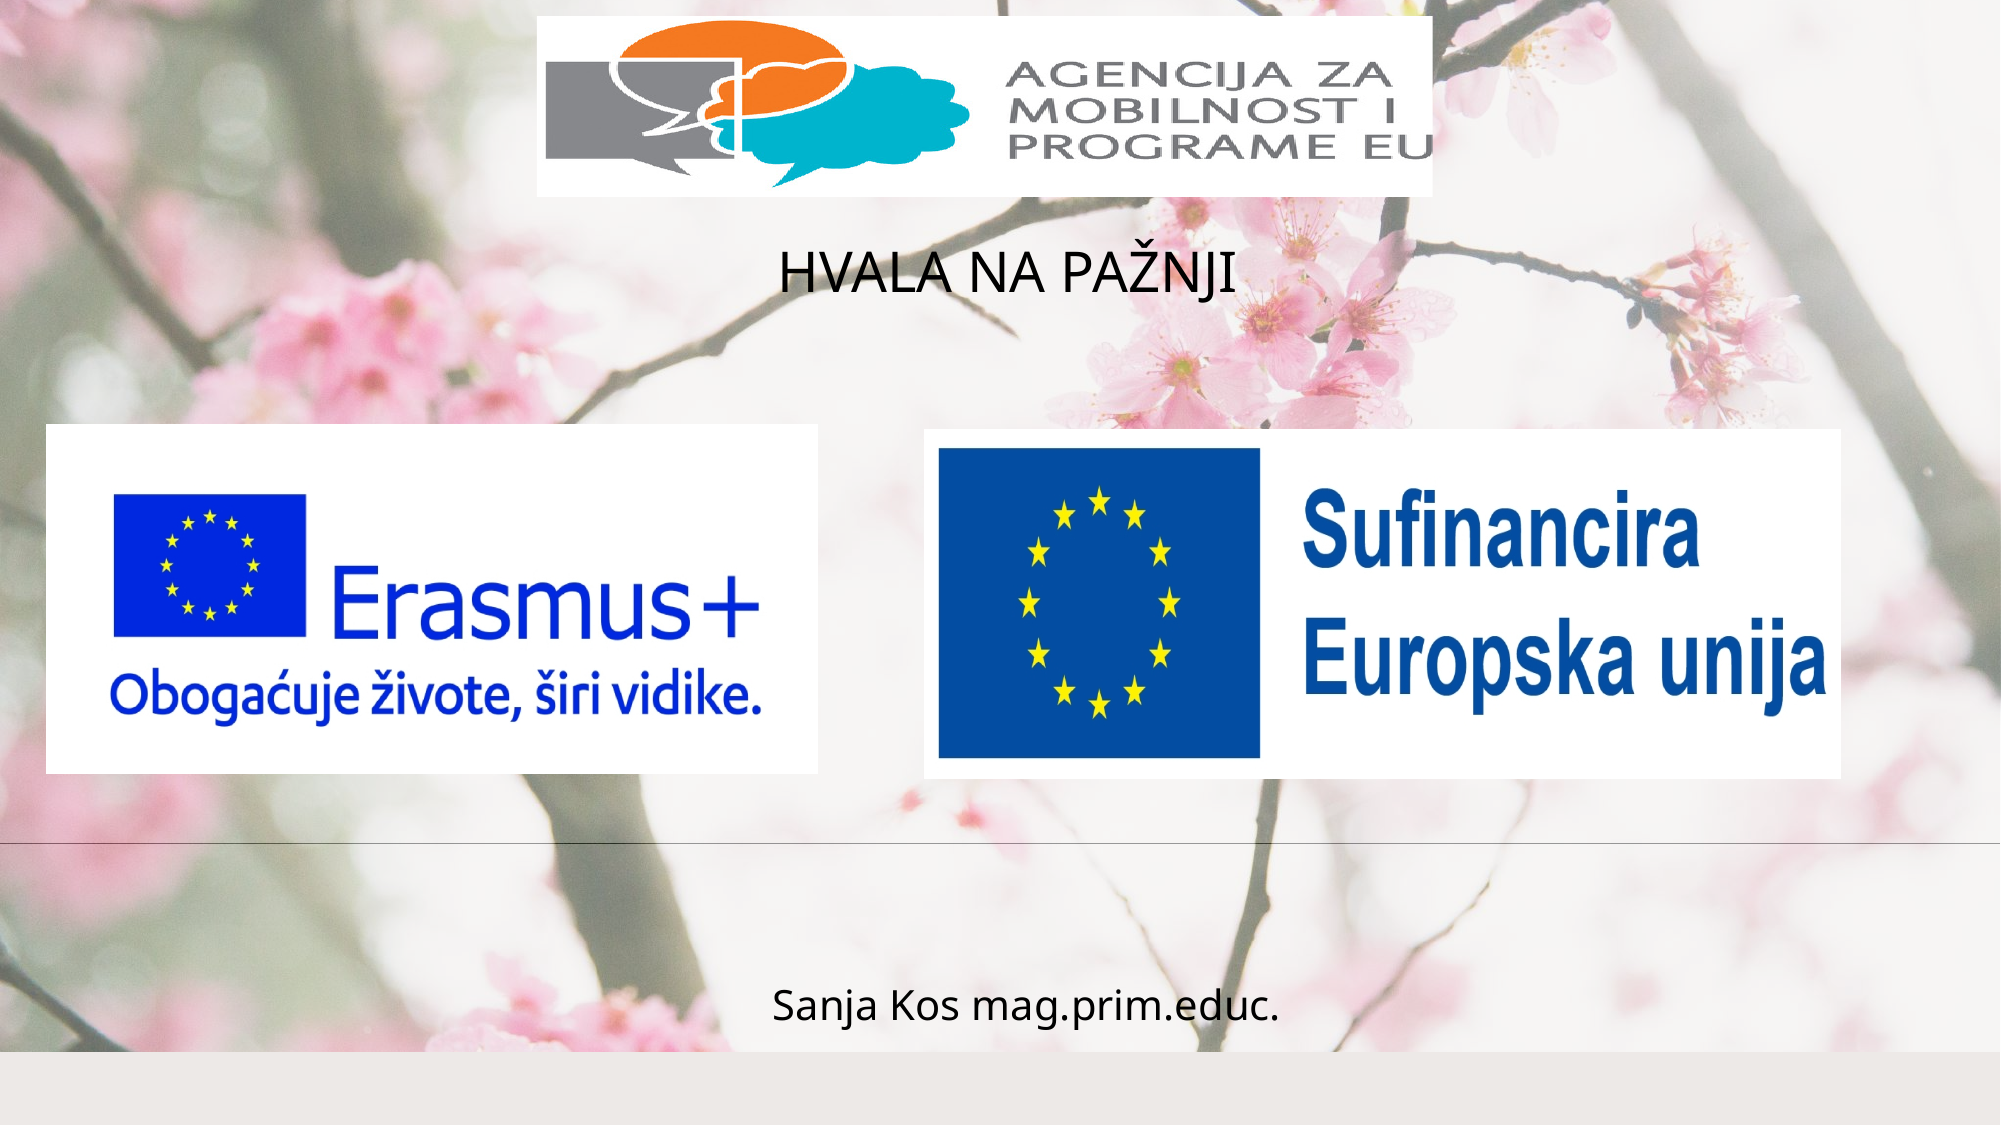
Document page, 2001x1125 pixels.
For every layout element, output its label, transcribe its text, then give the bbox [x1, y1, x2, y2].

title HVALA NA PAŽNJI [265, 219, 1751, 380]
subtitle Sanja Kos mag.prim.educ. [721, 951, 1333, 1052]
picture [0, 0, 2000, 1052]
text_box [536, 16, 1433, 197]
